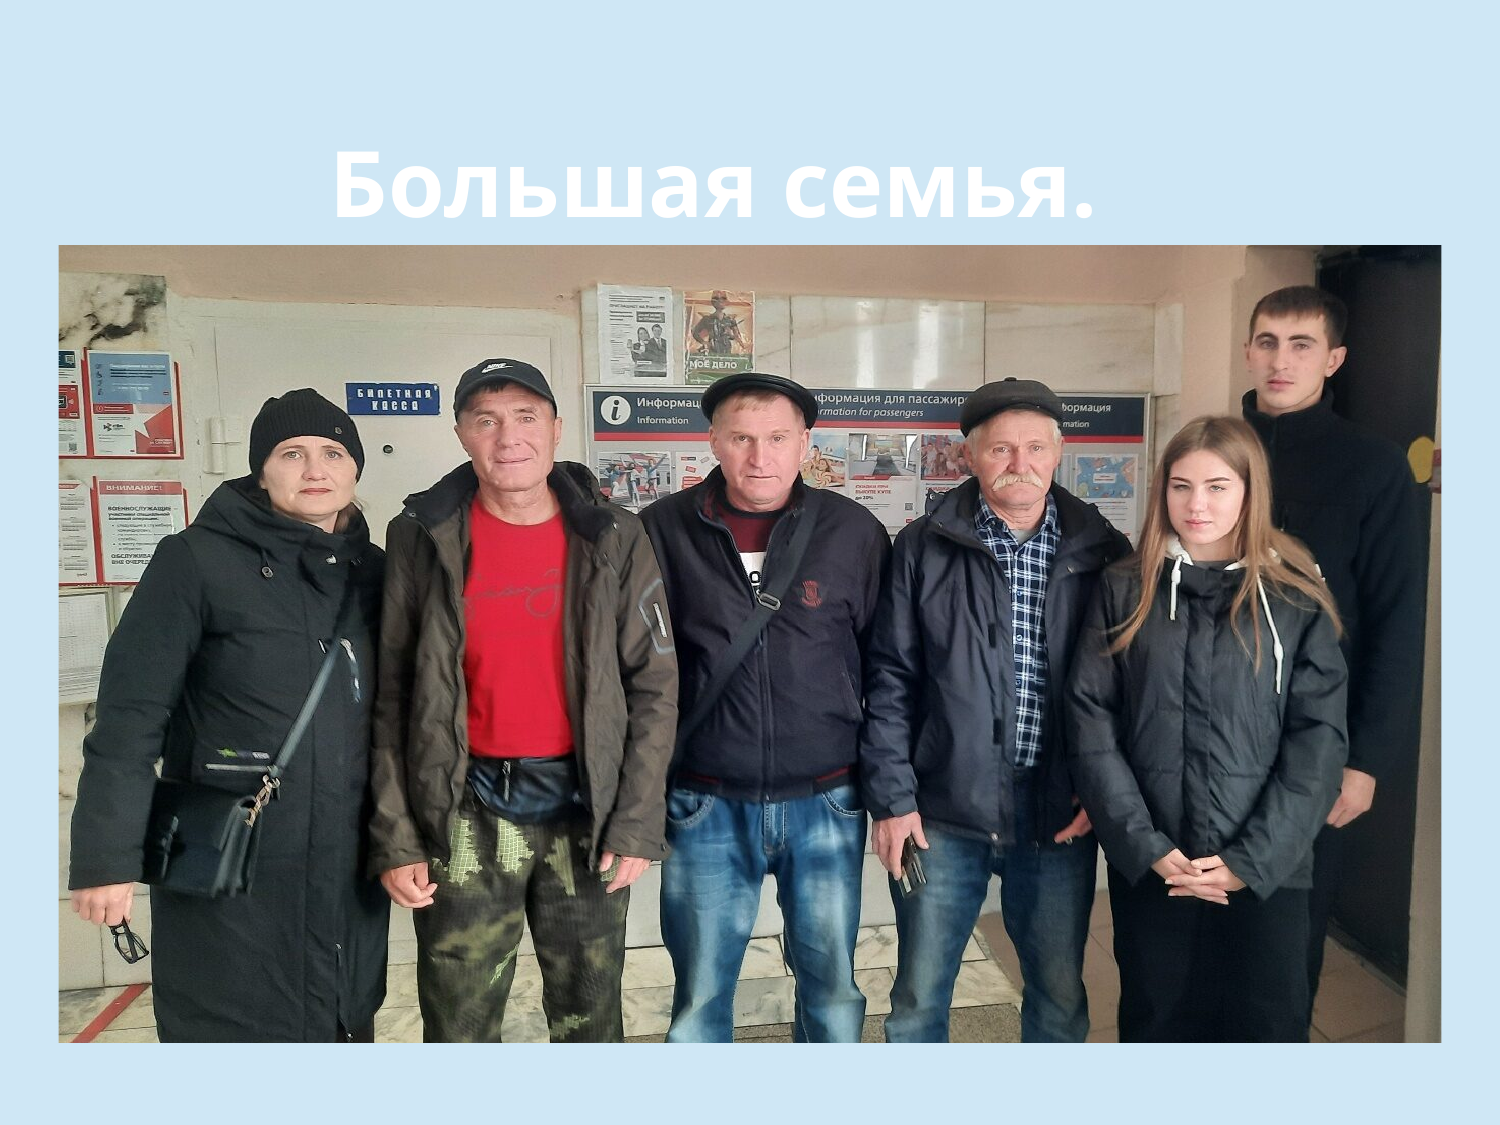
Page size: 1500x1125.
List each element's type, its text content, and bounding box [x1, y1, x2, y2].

title Большая семья. [29, 8, 1471, 197]
picture [58, 245, 1442, 1043]
